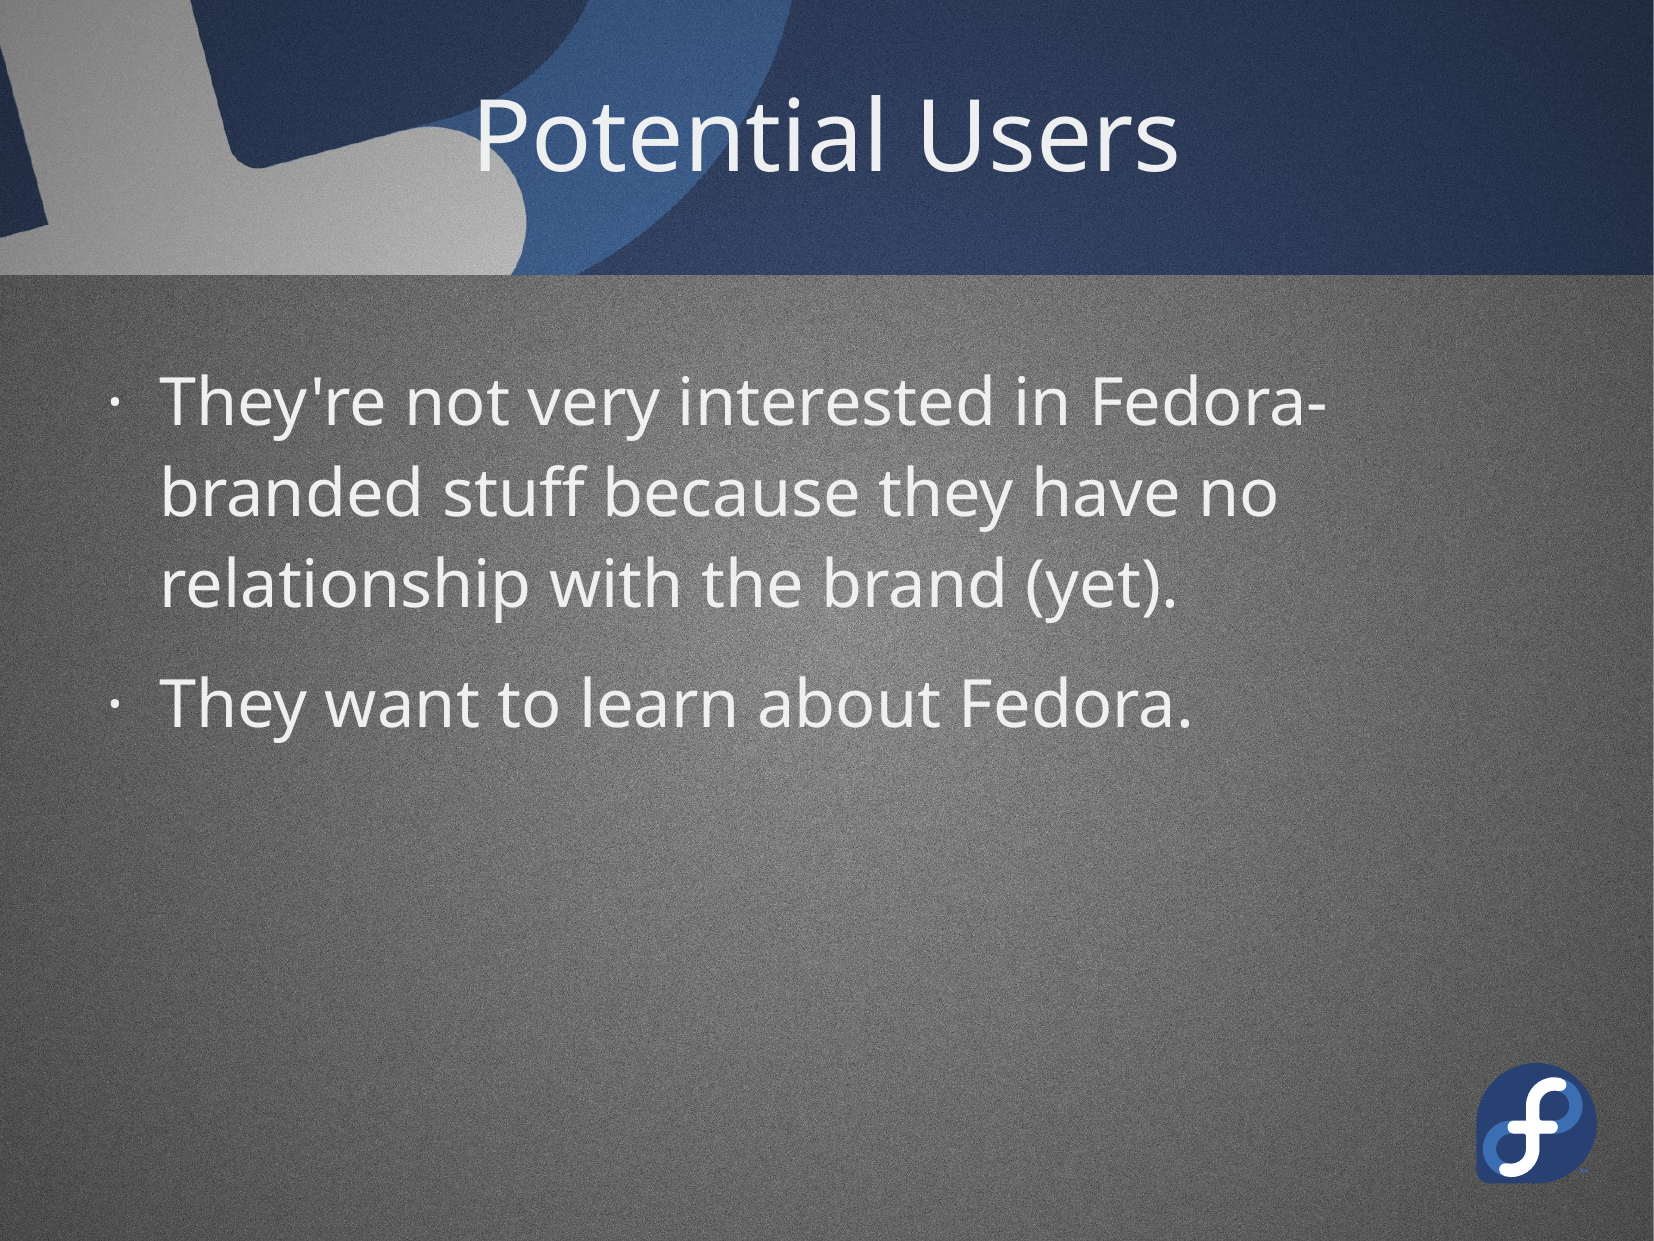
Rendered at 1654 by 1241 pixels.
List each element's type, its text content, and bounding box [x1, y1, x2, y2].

picture [0, 0, 1654, 1241]
title Potential Users [88, 29, 1565, 237]
list They're not very interested in Fedora-branded stuff because they have no relationship with the brand (yet). They want to learn about Fedora. [88, 354, 1565, 1063]
